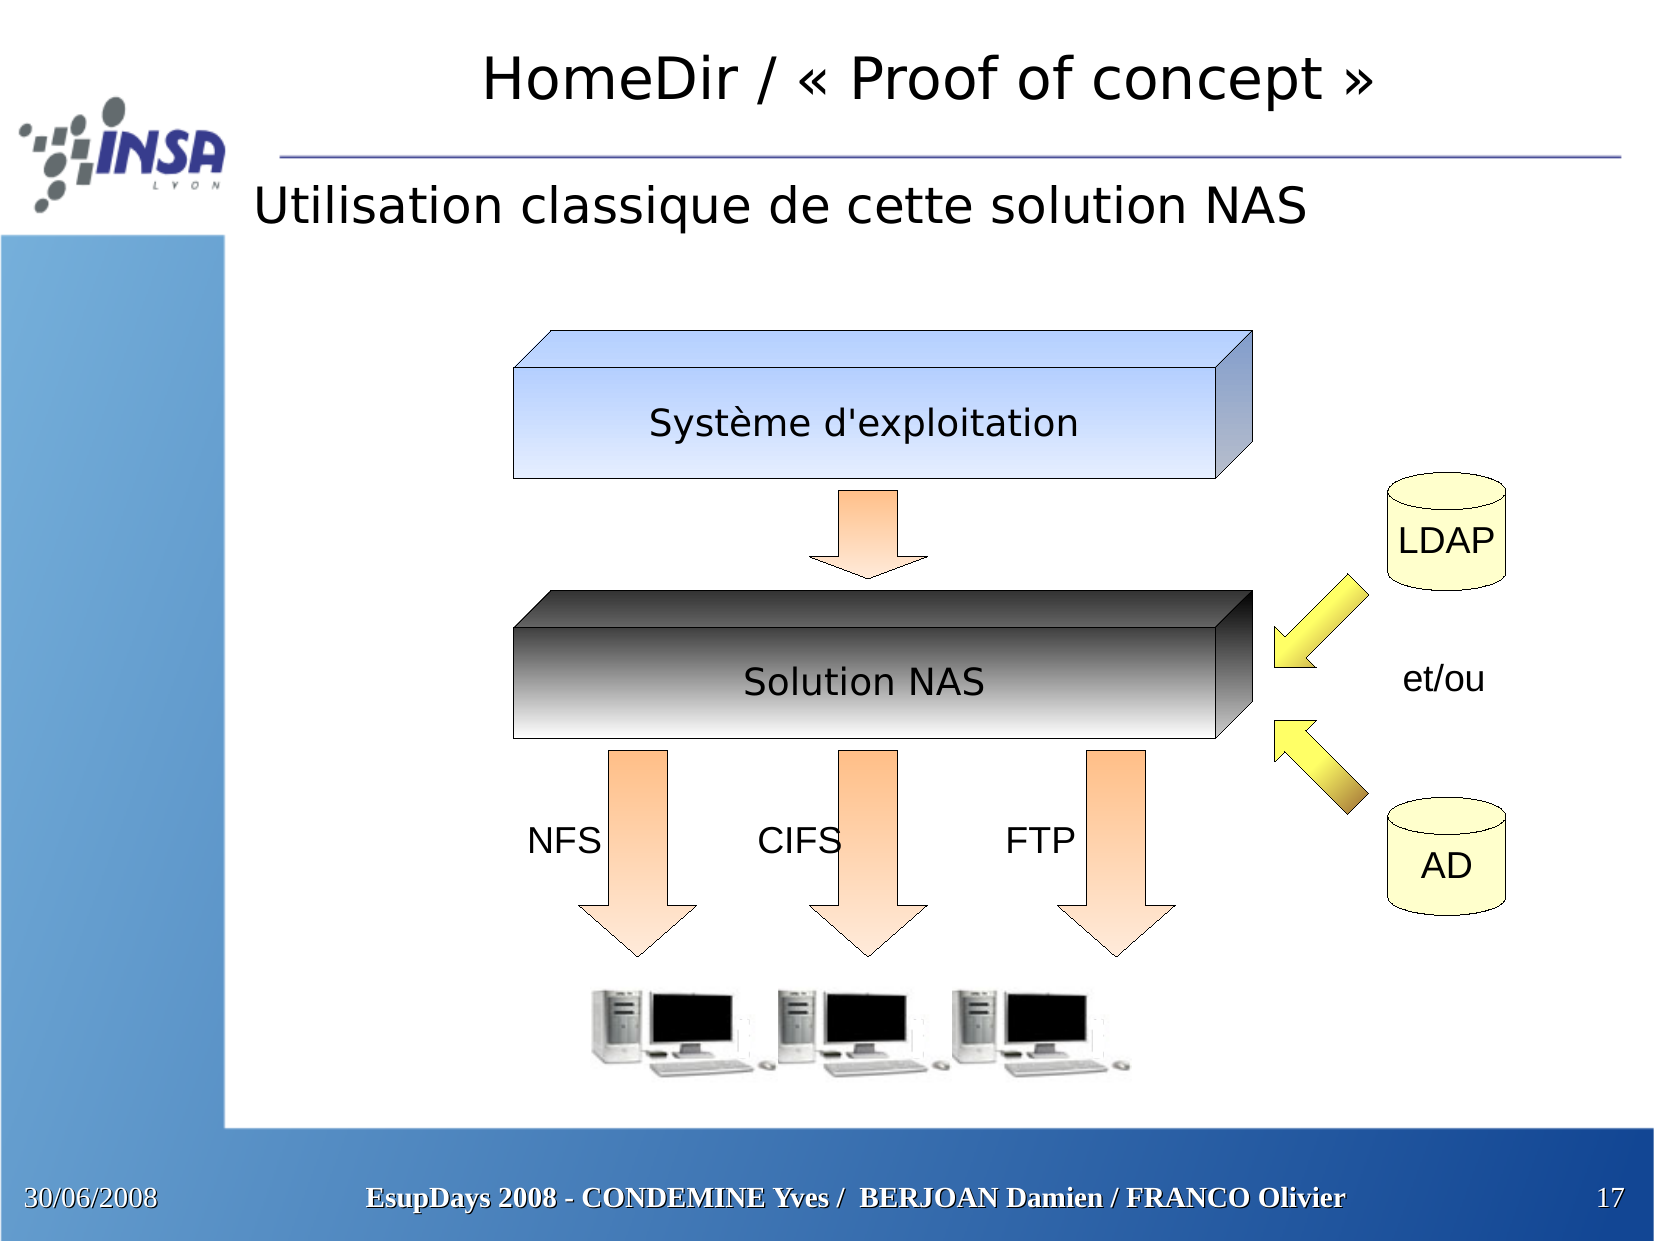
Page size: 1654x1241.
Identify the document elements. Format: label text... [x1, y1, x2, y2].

text_box LDAP [1387, 472, 1506, 591]
text_box Solution NAS [513, 628, 1215, 739]
text_box Système d'exploitation [513, 368, 1215, 479]
text_box [809, 490, 928, 579]
text_box et/ou [1387, 649, 1536, 707]
picture [0, 0, 1654, 1241]
text_box FTP [1057, 750, 1176, 957]
text_box CIFS [809, 750, 928, 957]
text_box AD [1387, 797, 1506, 916]
title HomeDir / « Proof of concept » [236, 19, 1625, 141]
text_box [1274, 720, 1369, 815]
text_box NFS [578, 750, 697, 957]
list Utilisation classique de cette solution NAS [236, 177, 1625, 1108]
text_box [1274, 573, 1369, 668]
